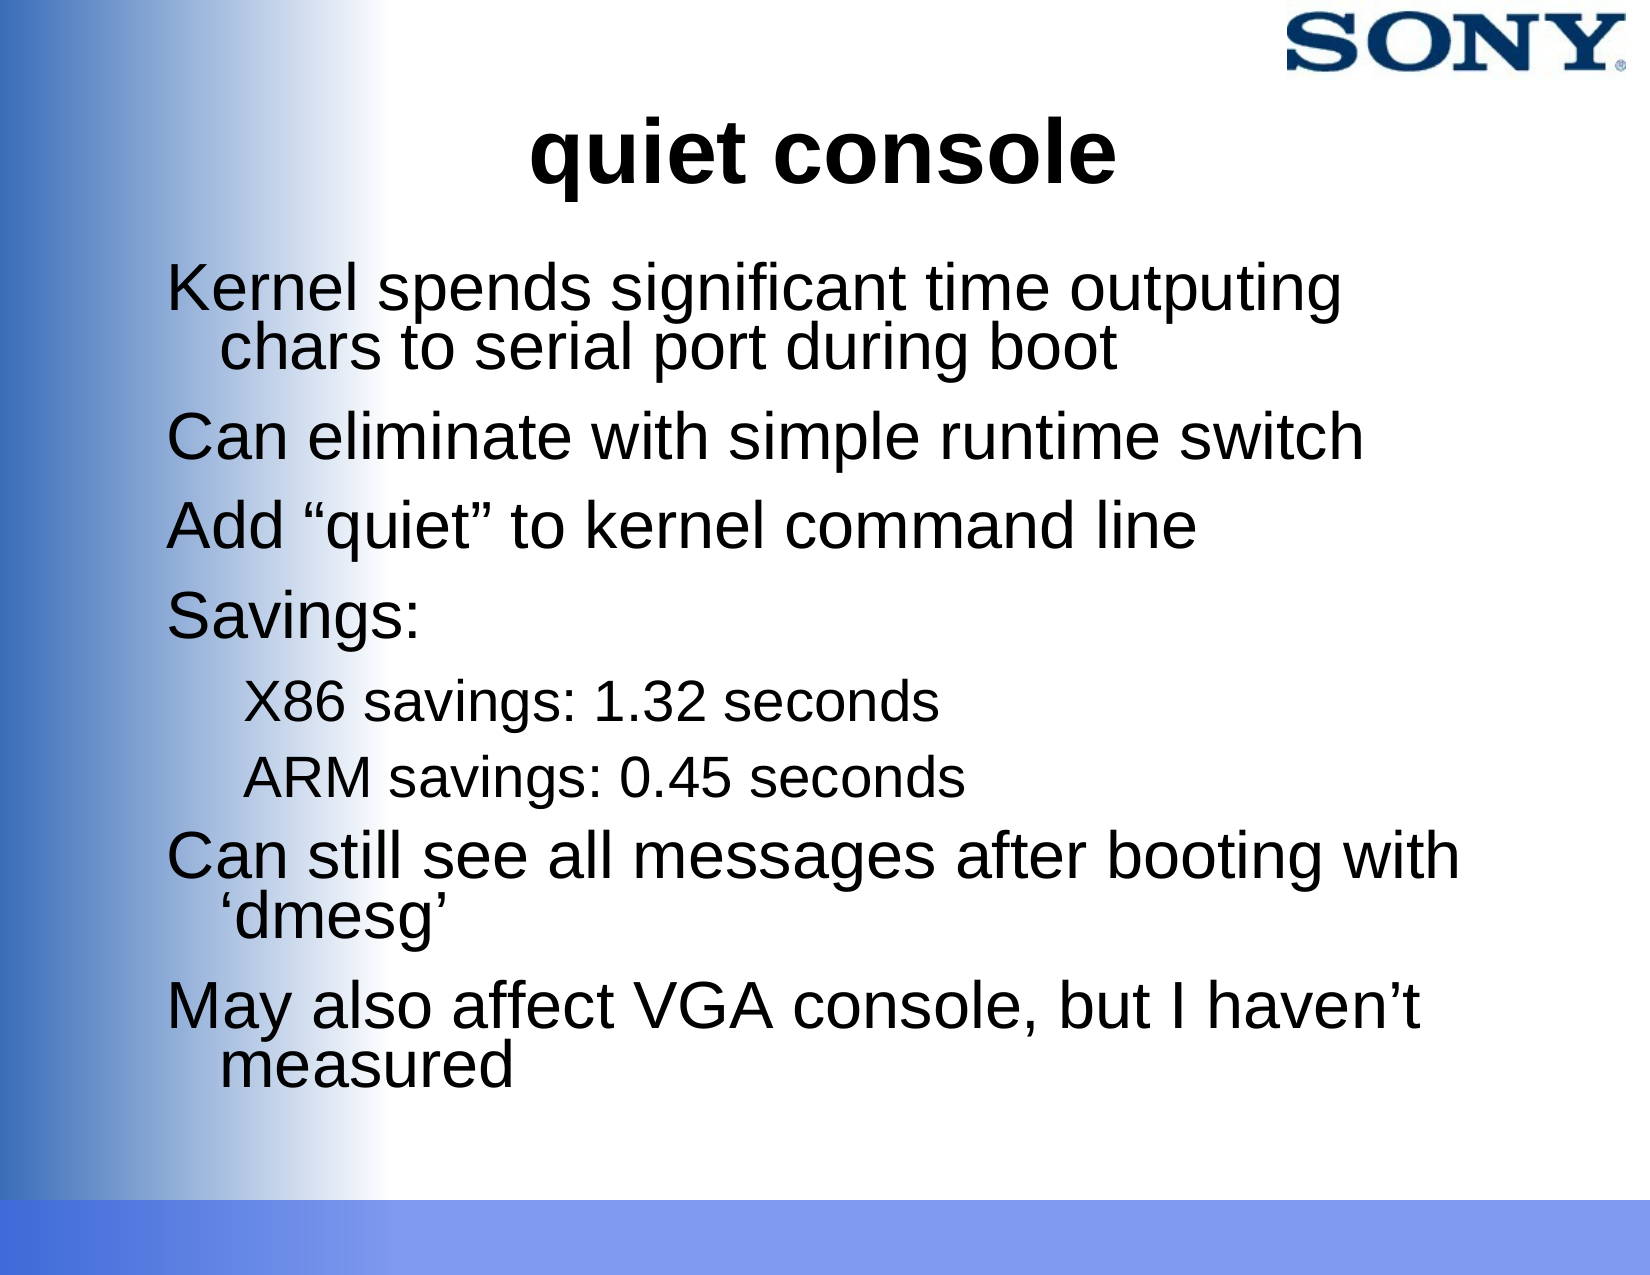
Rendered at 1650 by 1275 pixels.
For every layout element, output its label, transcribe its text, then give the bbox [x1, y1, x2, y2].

title quiet console [149, 74, 1499, 250]
picture [1287, 0, 1626, 80]
list Kernel spends significant time outputing chars to serial port during boot Can eliminate with simple runtime switch Add “quiet” to kernel command line Savings: X86 savings: 1.32 seconds ARM savings: 0.45 seconds Can still see all messages after booting with ‘dmesg’ May also affect VGA console, but I haven’t measured [149, 262, 1499, 1188]
